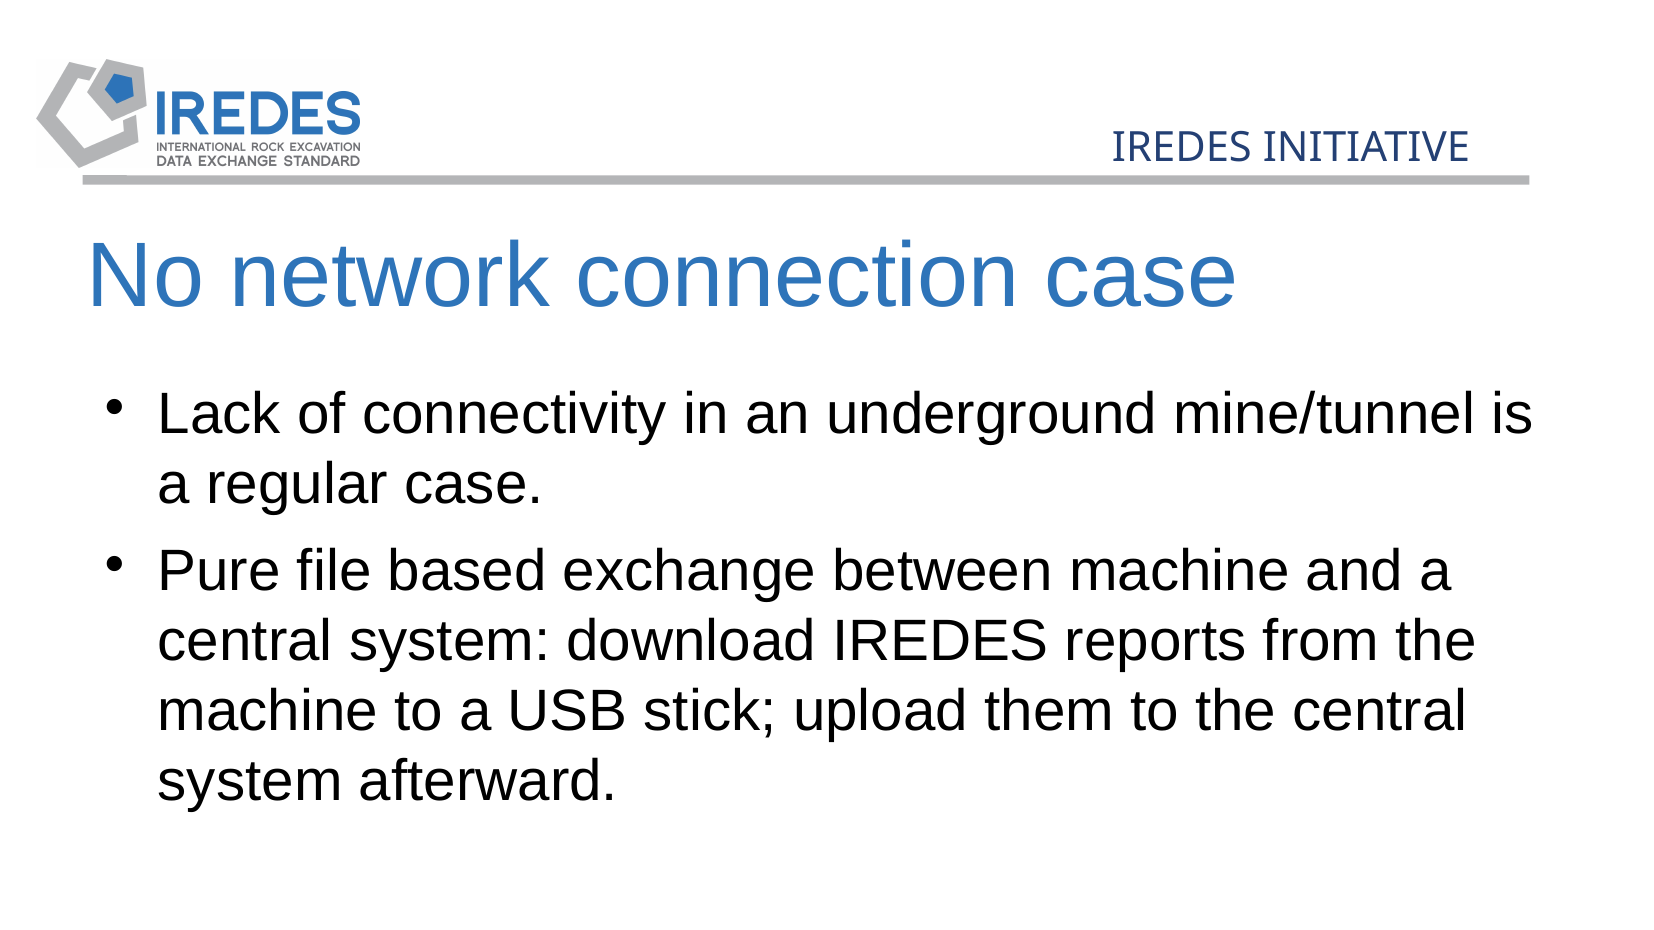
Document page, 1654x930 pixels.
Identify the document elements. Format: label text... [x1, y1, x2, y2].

picture [36, 59, 360, 168]
text_box Lack of connectivity in an underground mine/tunnel is a regular case. Pure file based exchange between machine and a central system: download IREDES reports from the machine to a USB stick; upload them to the central system afterward. [86, 374, 1575, 840]
text_box No network connection case [86, 209, 1575, 330]
